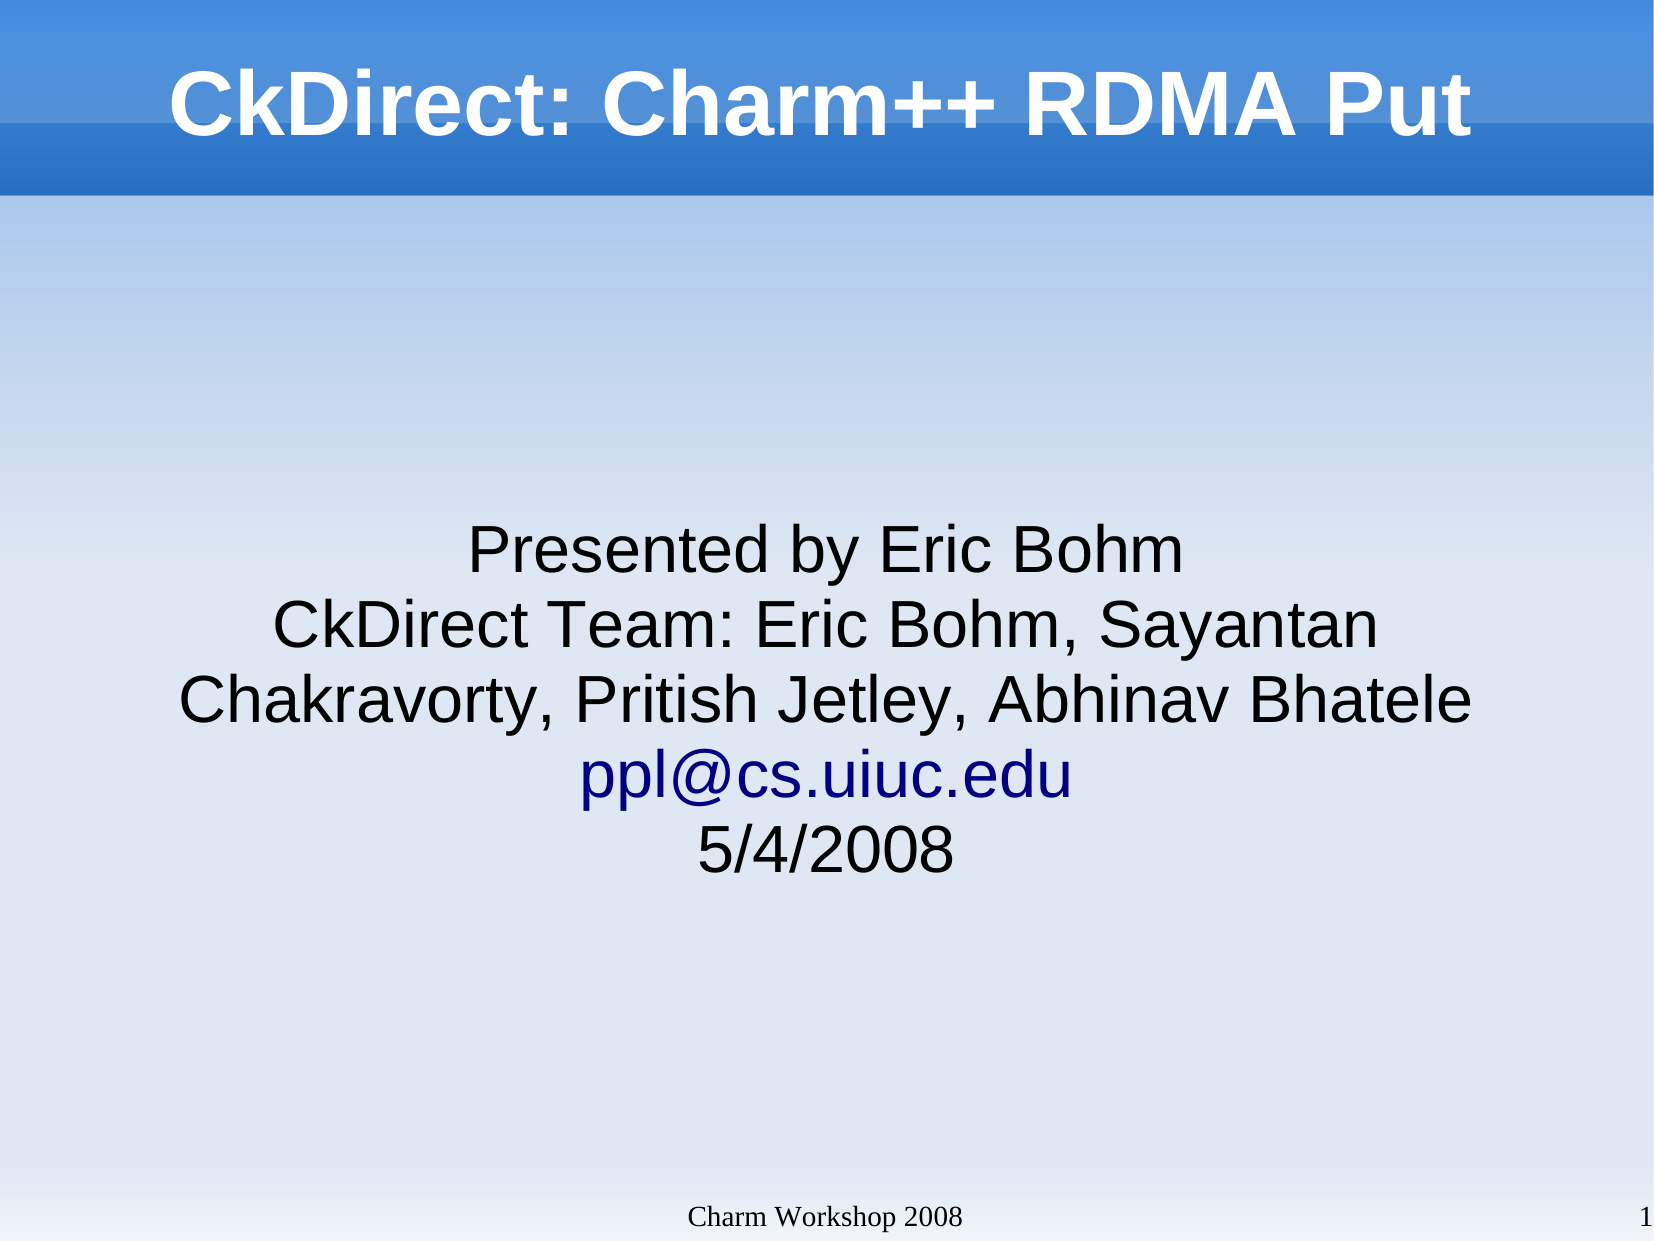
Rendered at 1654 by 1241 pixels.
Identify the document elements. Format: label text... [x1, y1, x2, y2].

title CkDirect: Charm++ RDMA Put [76, 0, 1565, 208]
subtitle Presented by Eric Bohm CkDirect Team: Eric Bohm, Sayantan Chakravorty, Pritish Jetley, Abhinav Bhatele ppl@cs.uiuc.edu 5/4/2008 [82, 290, 1571, 1109]
picture [0, 0, 1654, 1241]
